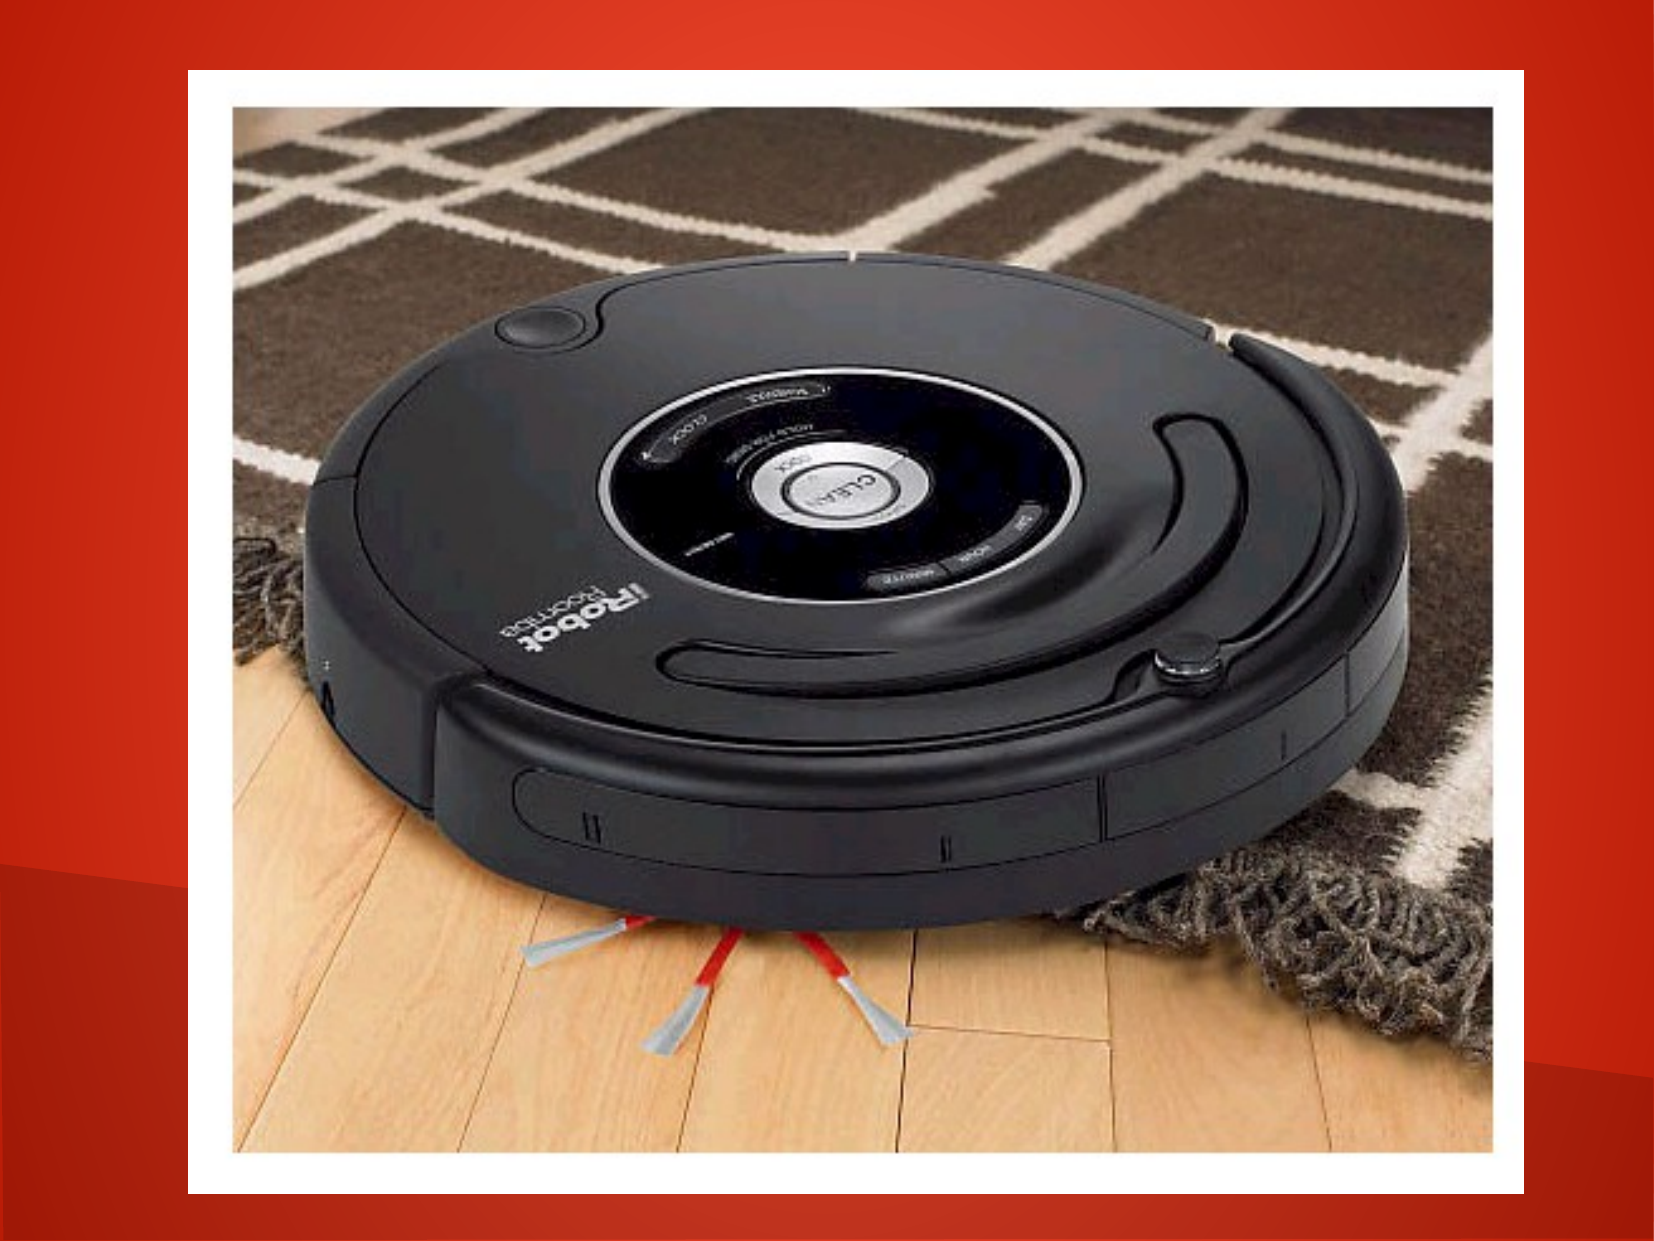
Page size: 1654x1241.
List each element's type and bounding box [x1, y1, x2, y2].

picture [188, 70, 1524, 1194]
